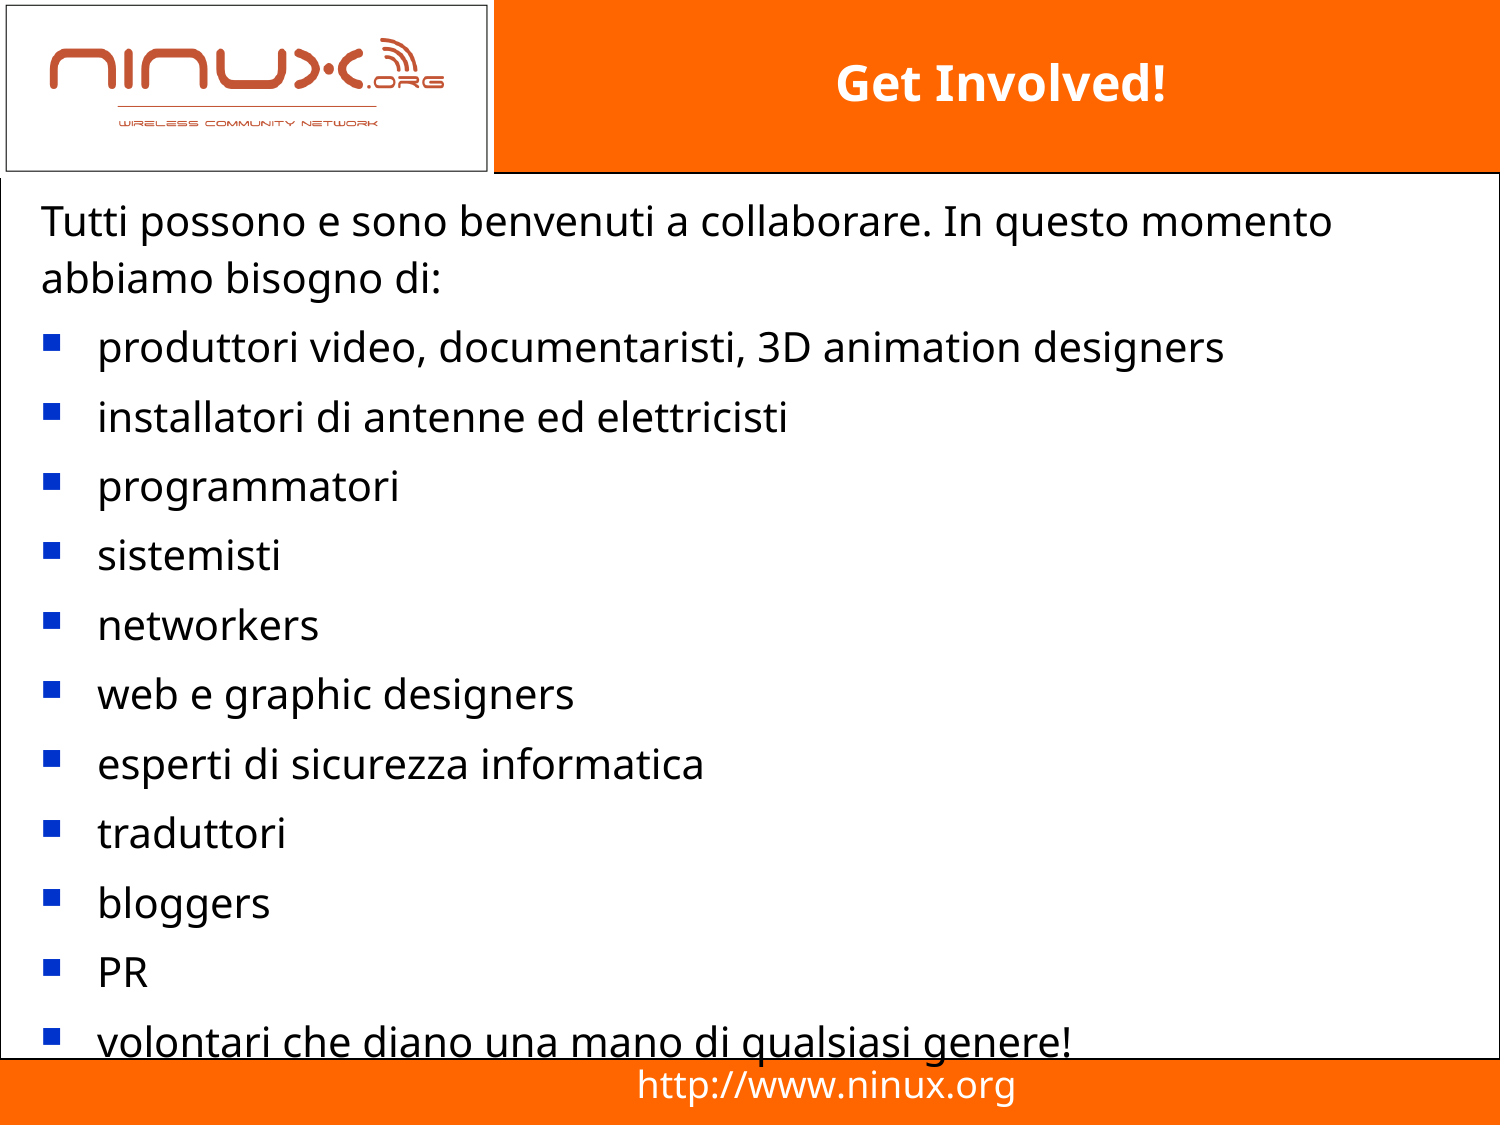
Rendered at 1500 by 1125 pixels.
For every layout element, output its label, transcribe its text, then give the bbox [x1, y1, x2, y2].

text_box http://www.ninux.org [621, 1053, 1159, 1125]
picture [0, 0, 494, 178]
list Tutti possono e sono benvenuti a collaborare. In questo momento abbiamo bisogno di: produttori video, documentaristi, 3D animation designers installatori di antenne ed elettricisti programmatori sistemisti networkers web e graphic designers esperti di sicurezza informatica traduttori bloggers PR volontari che diano una mano di qualsiasi genere! [25, 183, 1447, 1019]
title Get Involved! [501, 0, 1500, 165]
